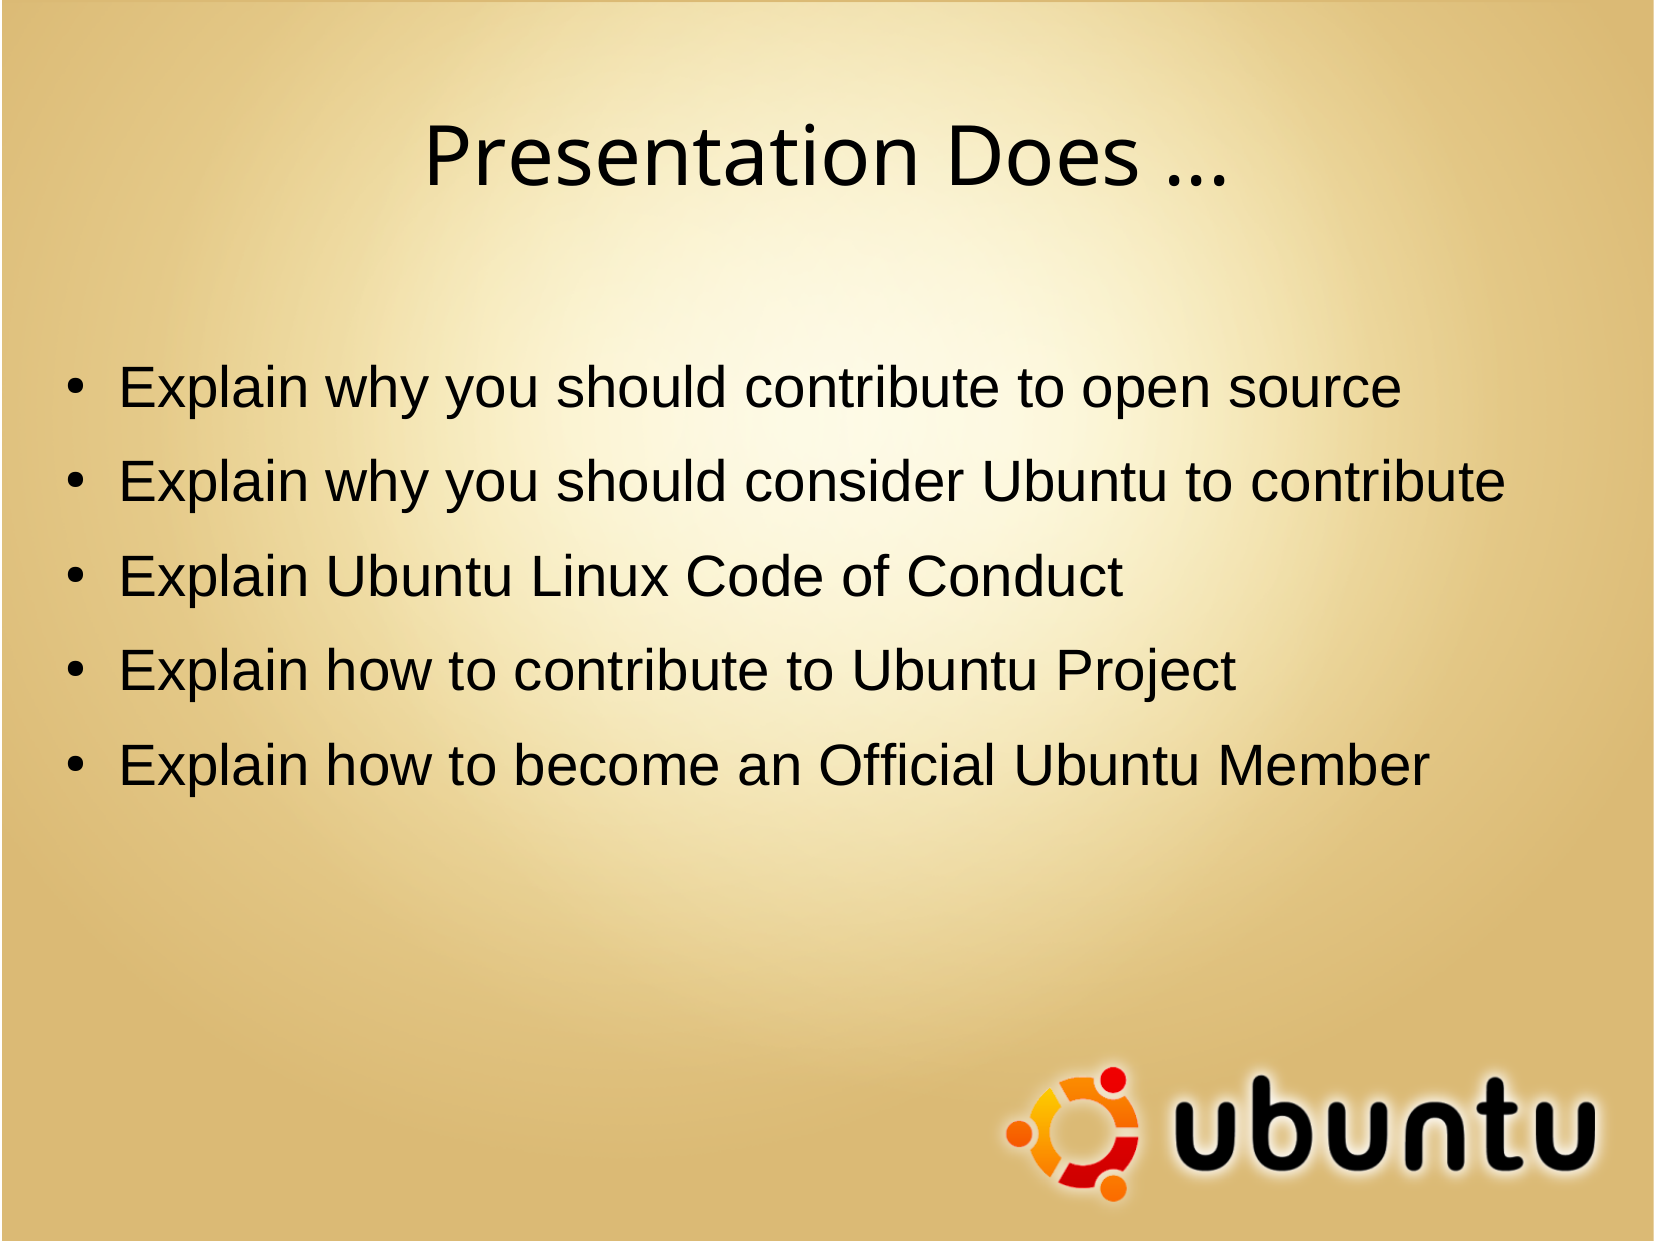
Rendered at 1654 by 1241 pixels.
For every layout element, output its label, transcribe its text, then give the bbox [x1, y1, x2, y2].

picture [2, 0, 1654, 1241]
title Presentation Does ... [82, 49, 1572, 257]
list Explain why you should contribute to open source Explain why you should consider Ubuntu to contribute Explain Ubuntu Linux Code of Conduct Explain how to contribute to Ubuntu Project Explain how to become an Official Ubuntu Member [29, 354, 1548, 1034]
